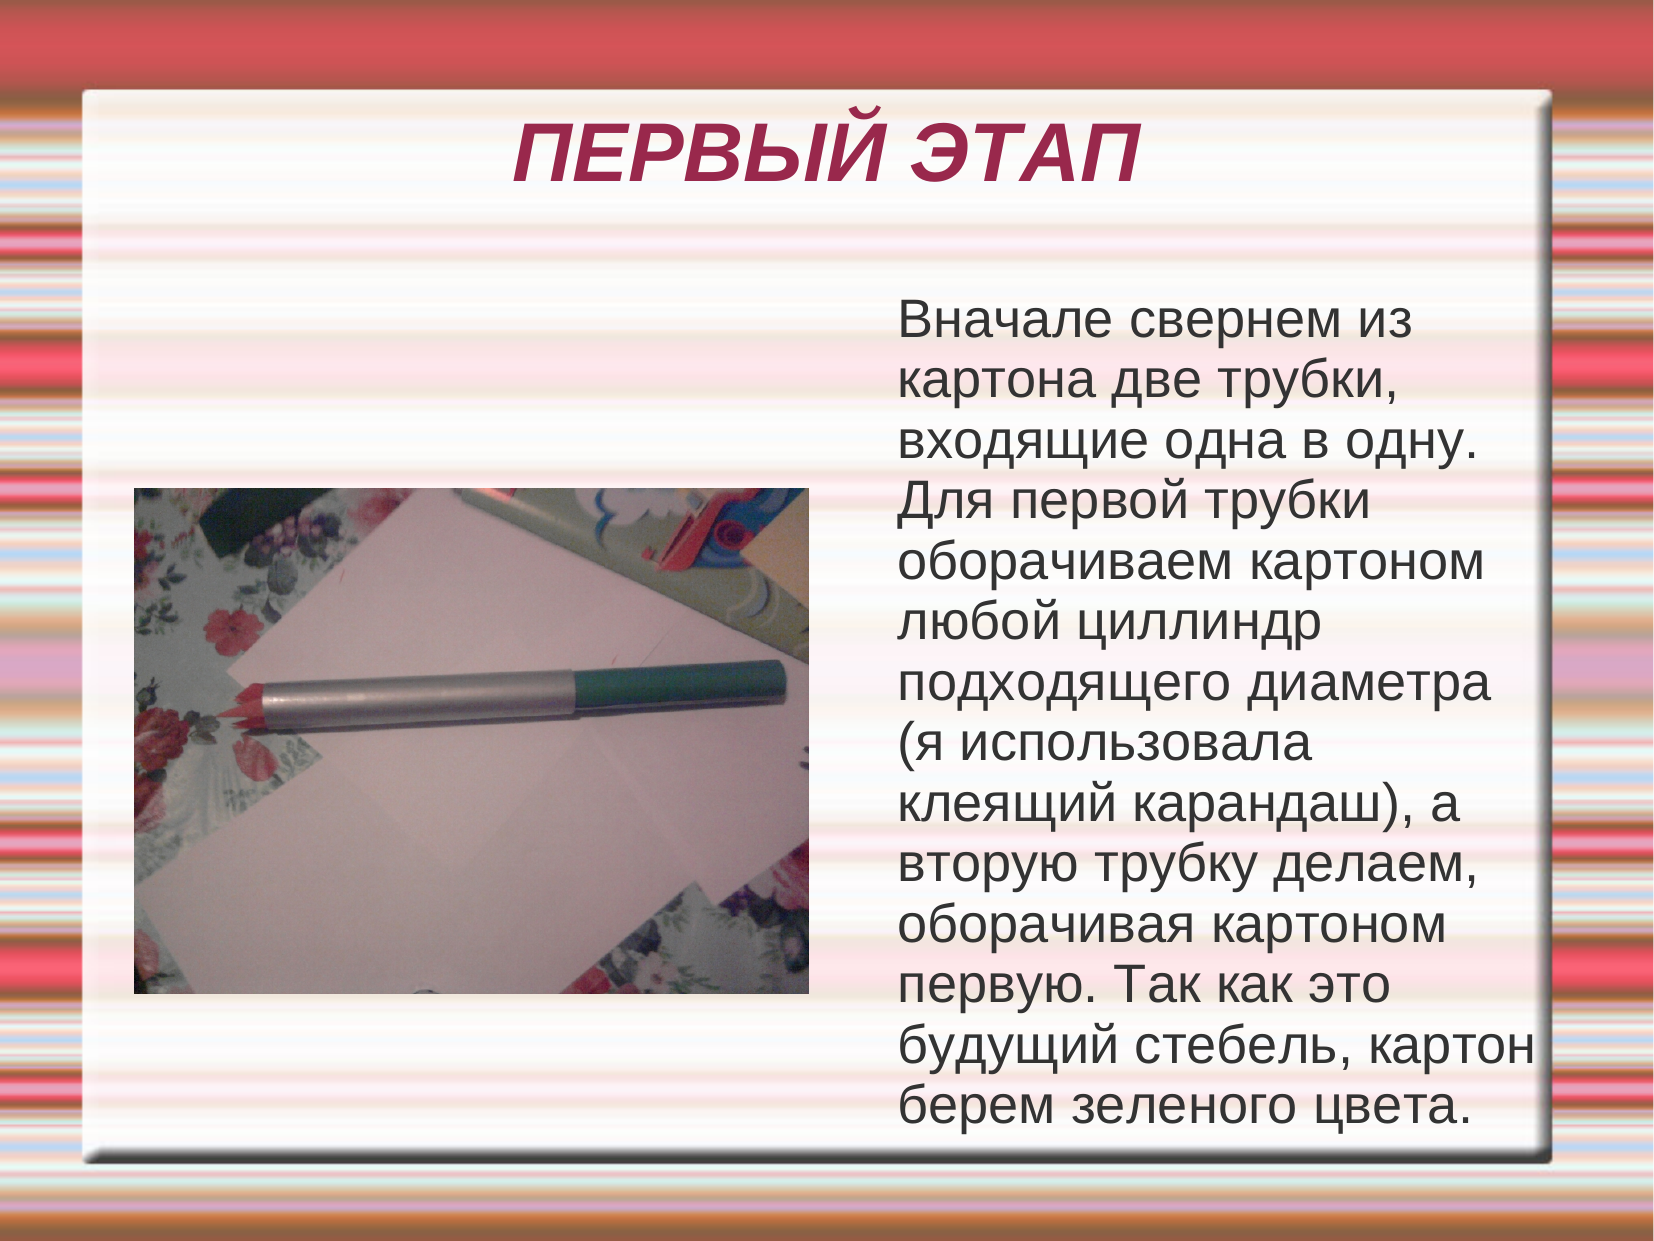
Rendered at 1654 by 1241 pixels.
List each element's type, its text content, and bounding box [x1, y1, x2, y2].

title ПЕРВЫЙ ЭТАП [82, 56, 1571, 250]
picture [0, 0, 1654, 1241]
list Вначале свернем из картона две трубки, входящие одна в одну. Для первой трубки оборачиваем картоном любой циллиндр подходящего диаметра (я использовала клеящий карандаш), а вторую трубку делаем, оборачивая картоном первую. Так как это будущий стебель, картон берем зеленого цвета. [814, 288, 1541, 1136]
